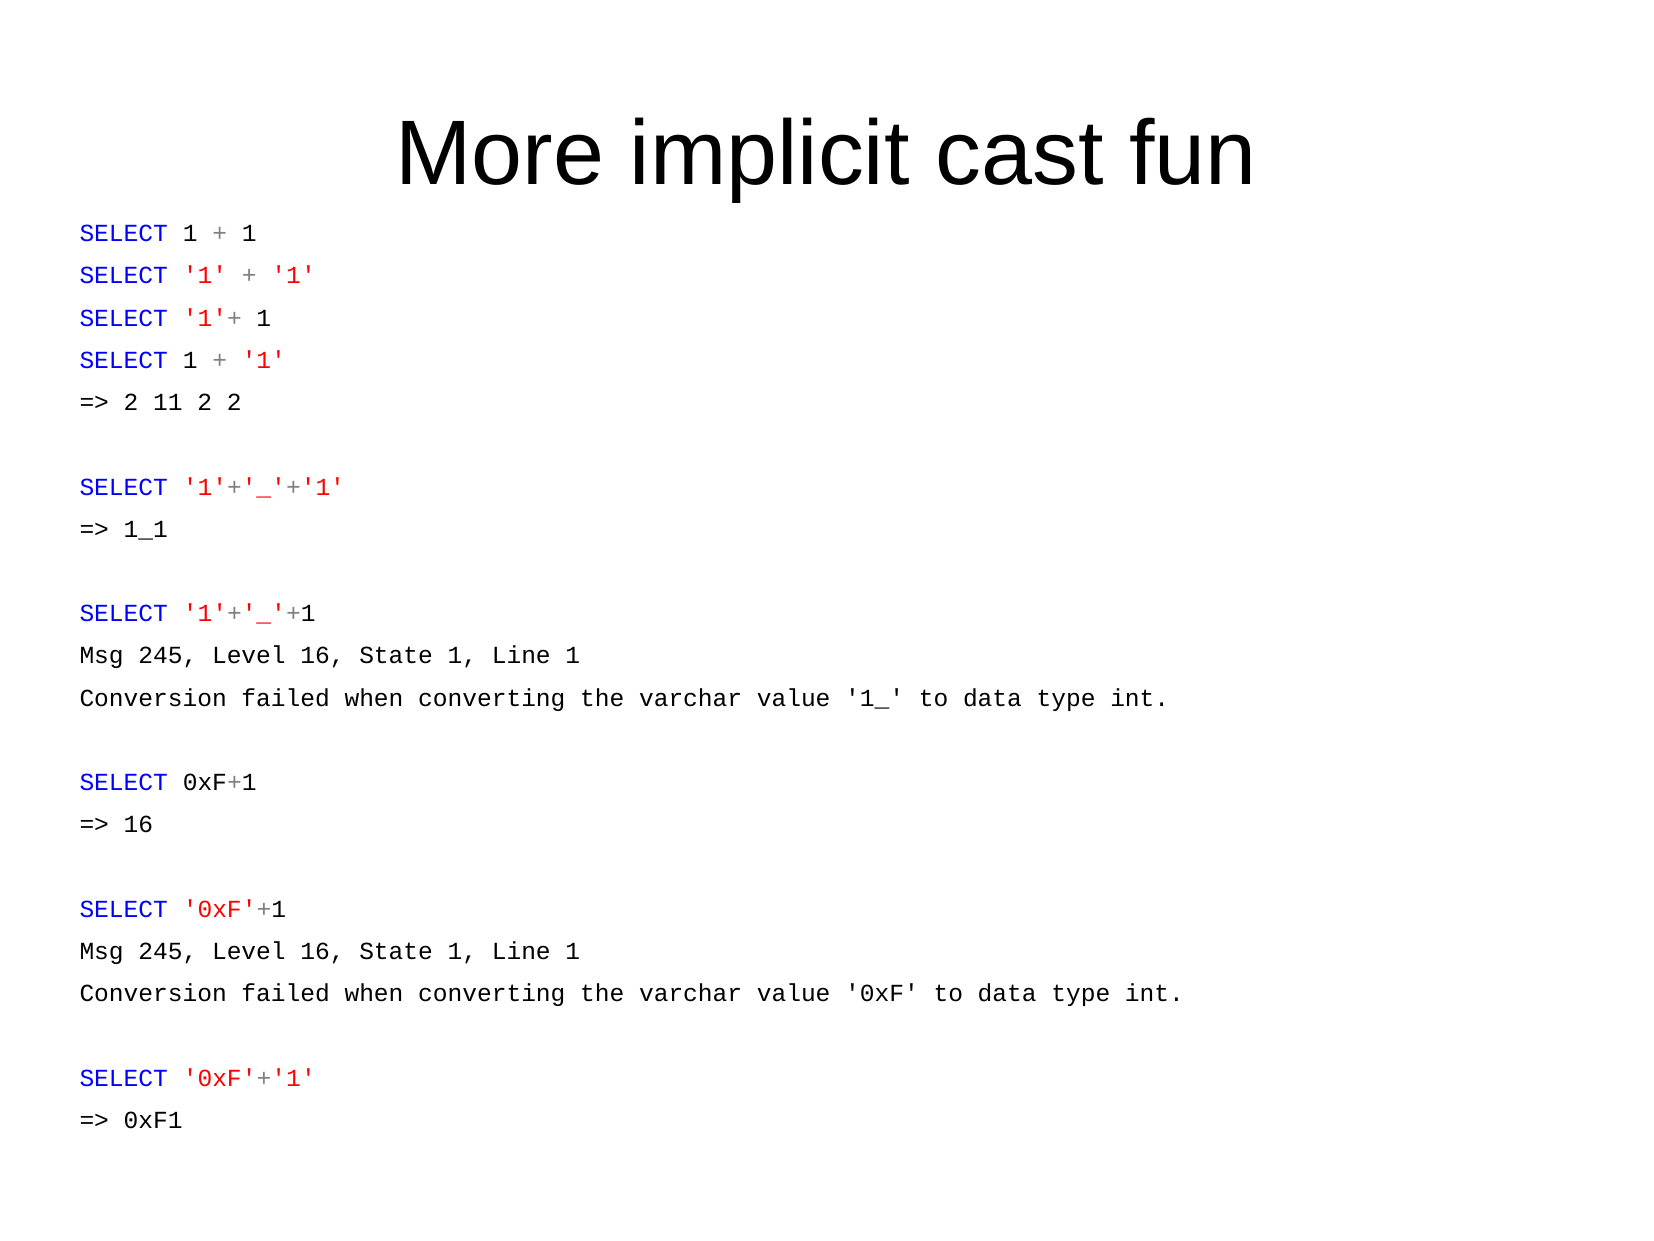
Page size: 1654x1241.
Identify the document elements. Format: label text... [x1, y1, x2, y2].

list SELECT 1 + 1 SELECT '1' + '1' SELECT '1'+ 1 SELECT 1 + '1' => 2 11 2 2 SELECT '1'+'_'+'1' => 1_1 SELECT '1'+'_'+1 Msg 245, Level 16, State 1, Line 1 Conversion failed when converting the varchar value '1_' to data type int. SELECT 0xF+1 => 16 SELECT '0xF'+1 Msg 245, Level 16, State 1, Line 1 Conversion failed when converting the varchar value '0xF' to data type int. SELECT '0xF'+'1' => 0xF1 [79, 221, 1568, 1143]
title More implicit cast fun [82, 49, 1571, 257]
